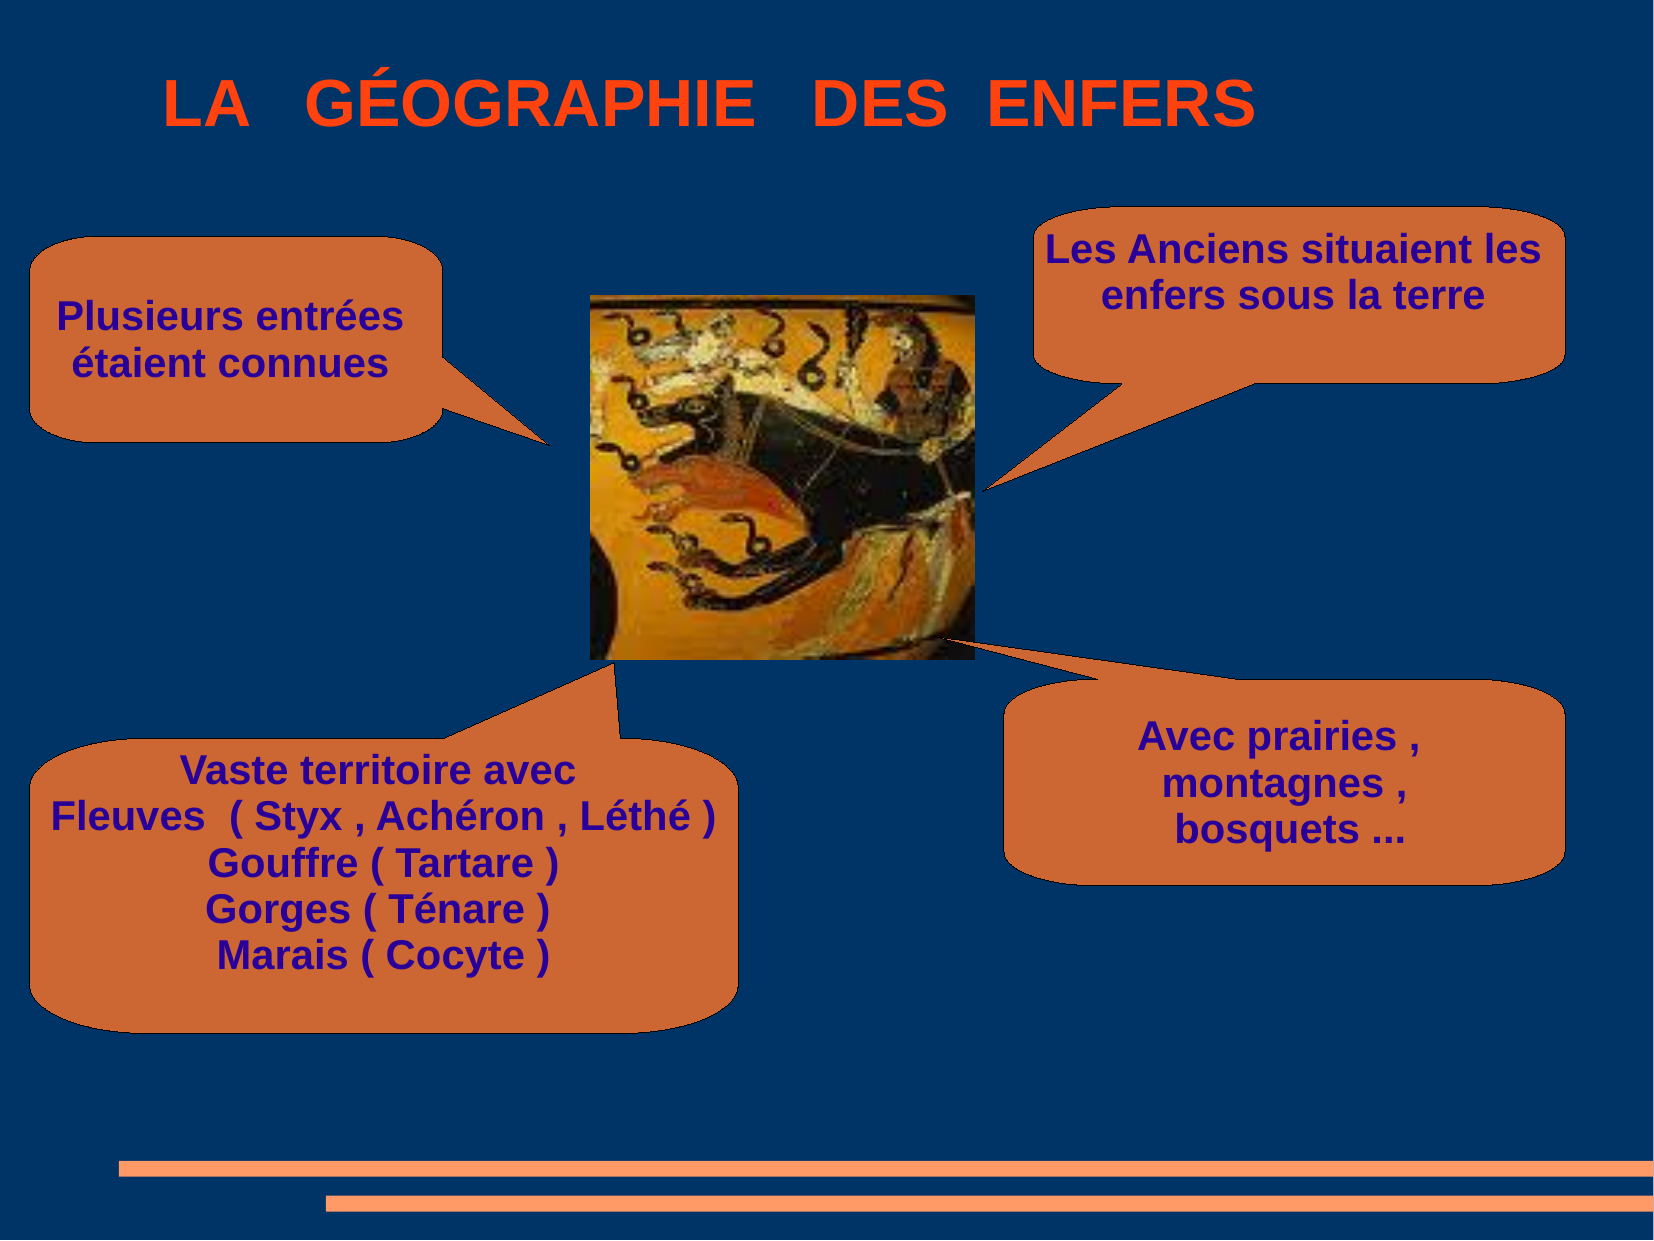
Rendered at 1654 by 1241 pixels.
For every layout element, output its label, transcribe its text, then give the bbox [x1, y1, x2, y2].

text_box Plusieurs entrées étaient connues [29, 236, 550, 446]
text_box LA GÉOGRAPHIE DES ENFERS [147, 59, 1477, 149]
picture [590, 295, 975, 660]
text_box Les Anciens situaient les enfers sous la terre [982, 206, 1566, 492]
text_box Vaste territoire avec Fleuves ( Styx , Achéron , Léthé ) Gouffre ( Tartare ) Gorges ( Ténare ) Marais ( Cocyte ) [29, 662, 739, 1034]
text_box Avec prairies , montagnes , bosquets ... [934, 636, 1566, 886]
